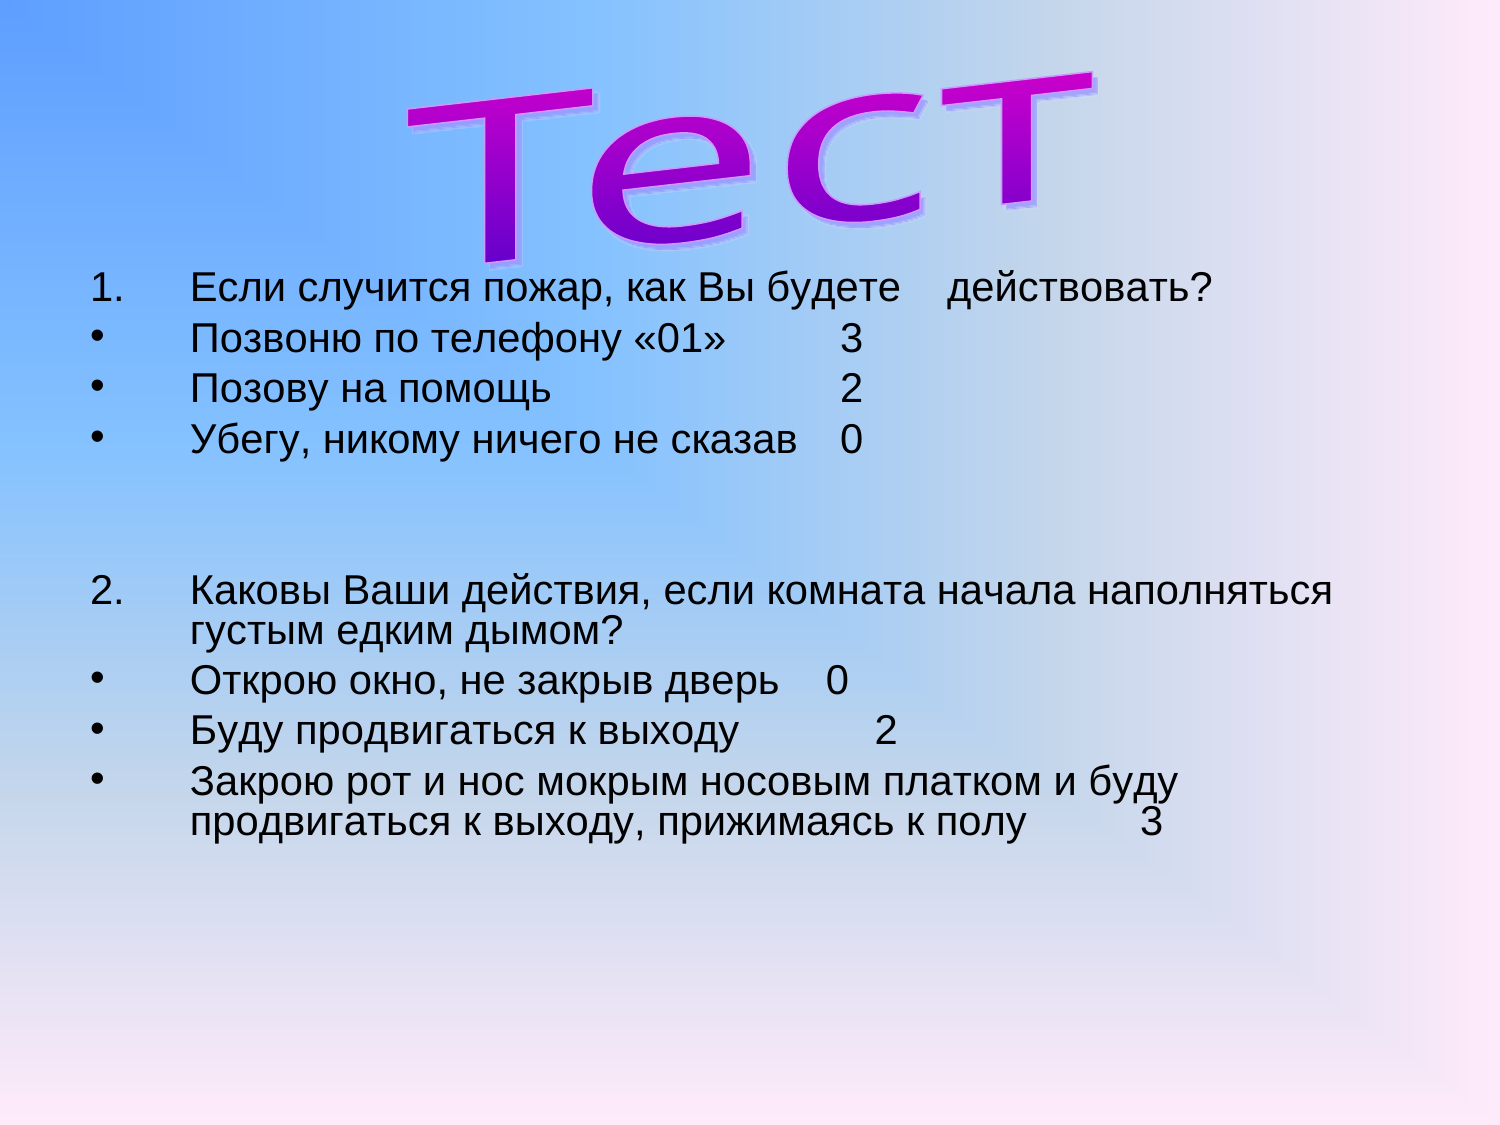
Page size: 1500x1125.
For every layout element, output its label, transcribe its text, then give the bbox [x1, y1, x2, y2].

text_box Тест [787, 92, 924, 223]
picture [0, 0, 1500, 1125]
text_box Тест [591, 115, 751, 245]
list 1. Если случится пожар, как Вы будете действовать? Позвоню по телефону «01» 3 Позову на помощь 2 Убегу, никому ничего не сказав 0 2. Каковы Ваши действия, если комната начала наполняться густым едким дымом? Открою окно, не закрыв дверь 0 Буду продвигаться к выходу 2 Закрою рот и нос мокрым носовым платком и буду продвигаться к выходу, прижимаясь к полу 3 [75, 262, 1426, 1006]
text_box Тест [407, 87, 593, 264]
text_box Тест [941, 71, 1093, 205]
